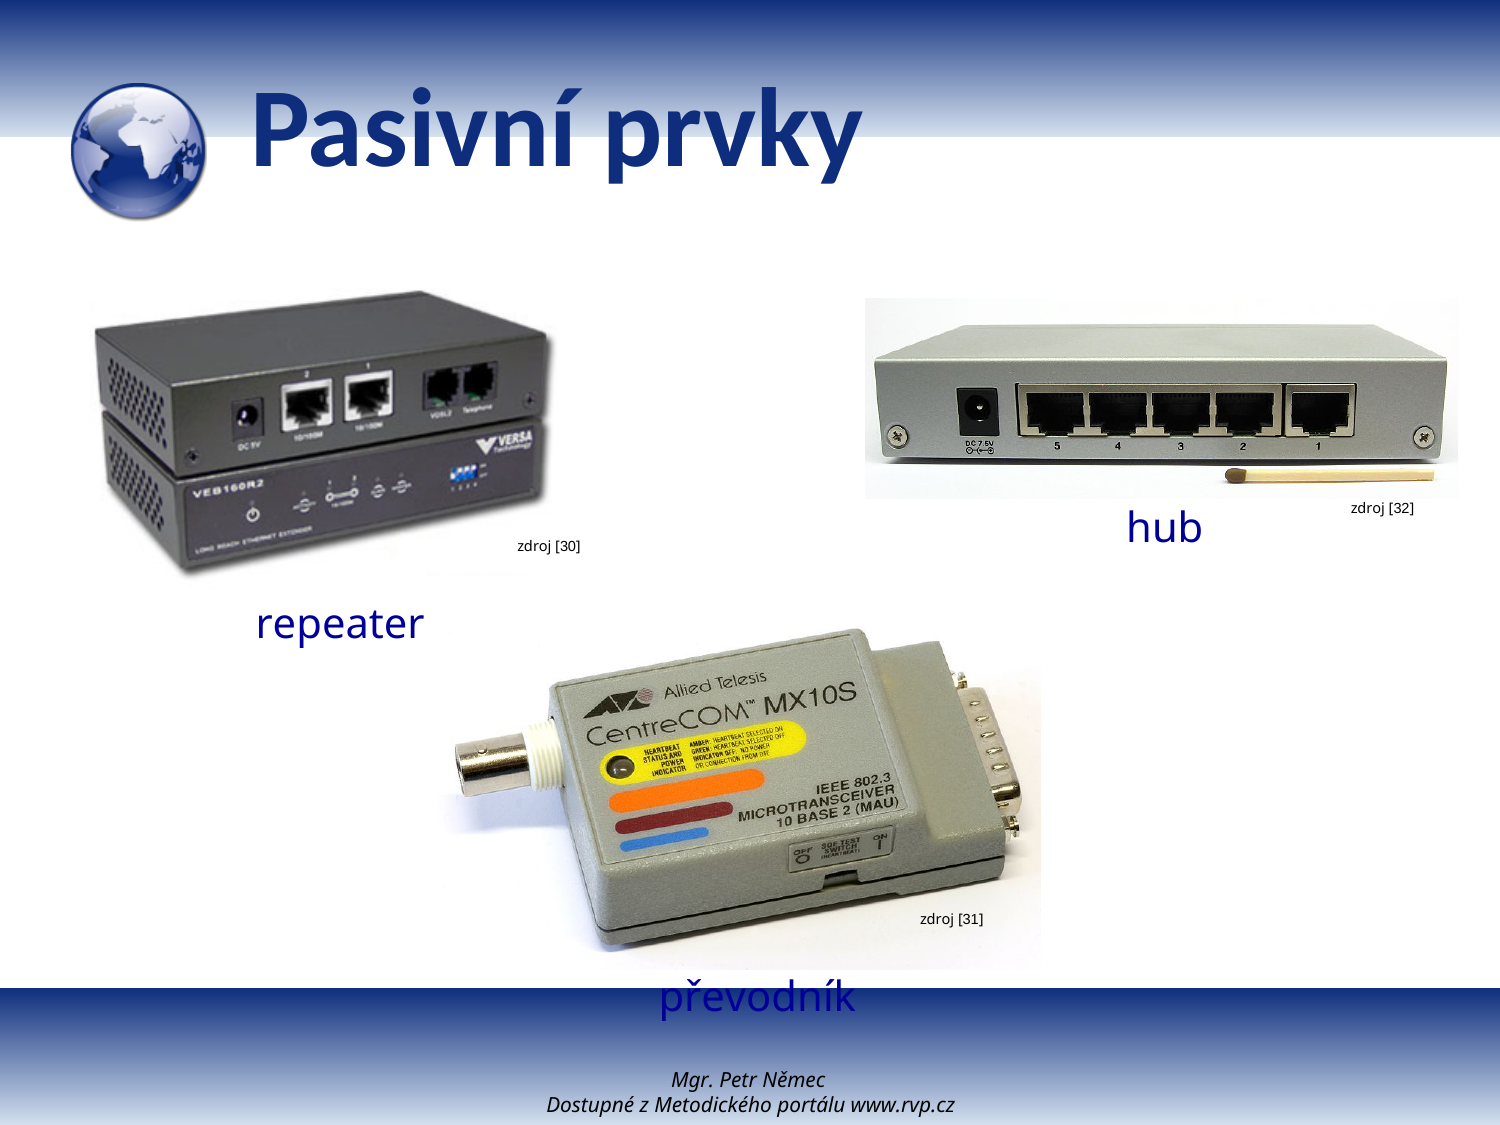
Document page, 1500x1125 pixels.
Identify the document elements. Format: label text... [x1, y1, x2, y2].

text_box zdroj [31] [905, 902, 999, 936]
picture [89, 263, 559, 593]
text_box převodník [643, 970, 871, 1028]
text_box zdroj [32] [1336, 491, 1430, 525]
text_box repeater [240, 589, 440, 655]
picture [865, 298, 1459, 499]
text_box hub [1111, 499, 1219, 560]
picture [69, 83, 207, 222]
title Pasivní prvky [235, 45, 1426, 233]
text_box zdroj [30] [502, 529, 596, 563]
picture [437, 604, 1041, 970]
